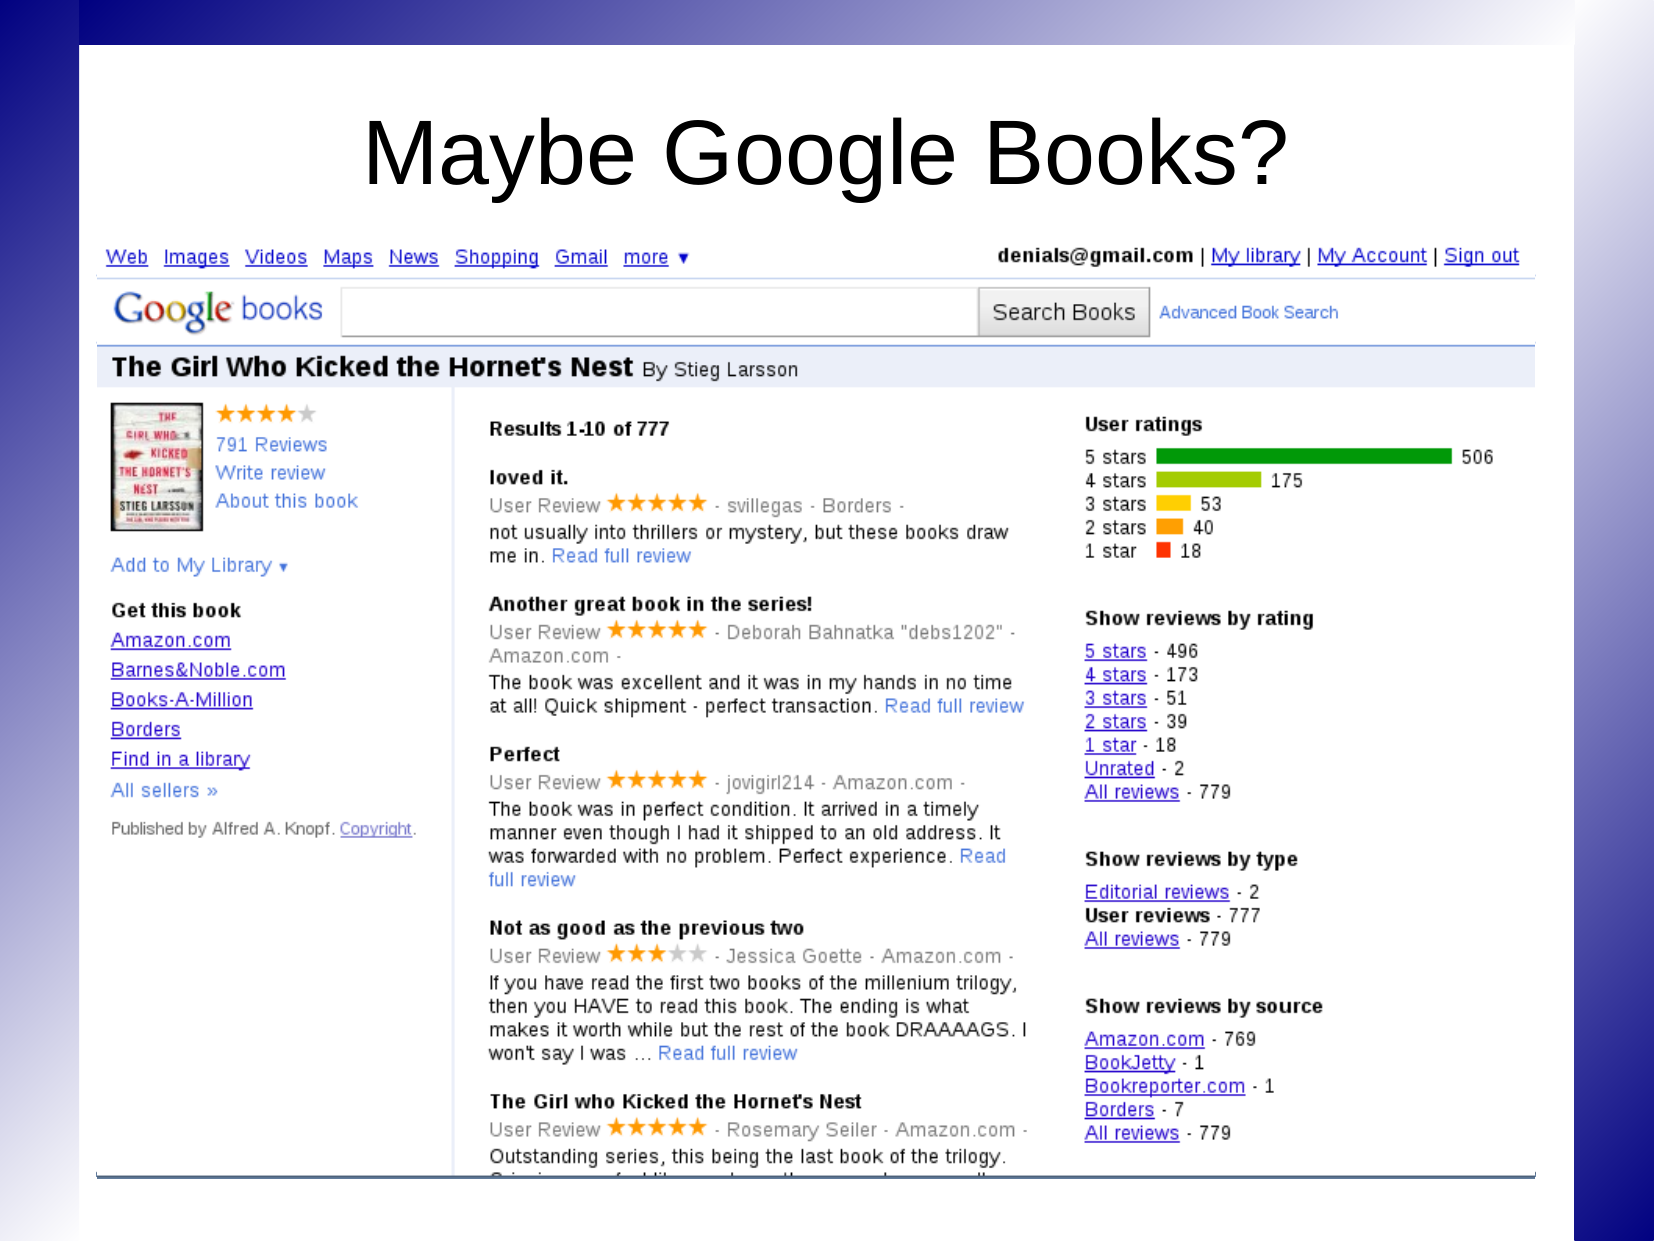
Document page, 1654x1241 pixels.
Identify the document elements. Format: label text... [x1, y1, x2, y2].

title Maybe Google Books? [82, 56, 1571, 250]
picture [96, 242, 1536, 1179]
